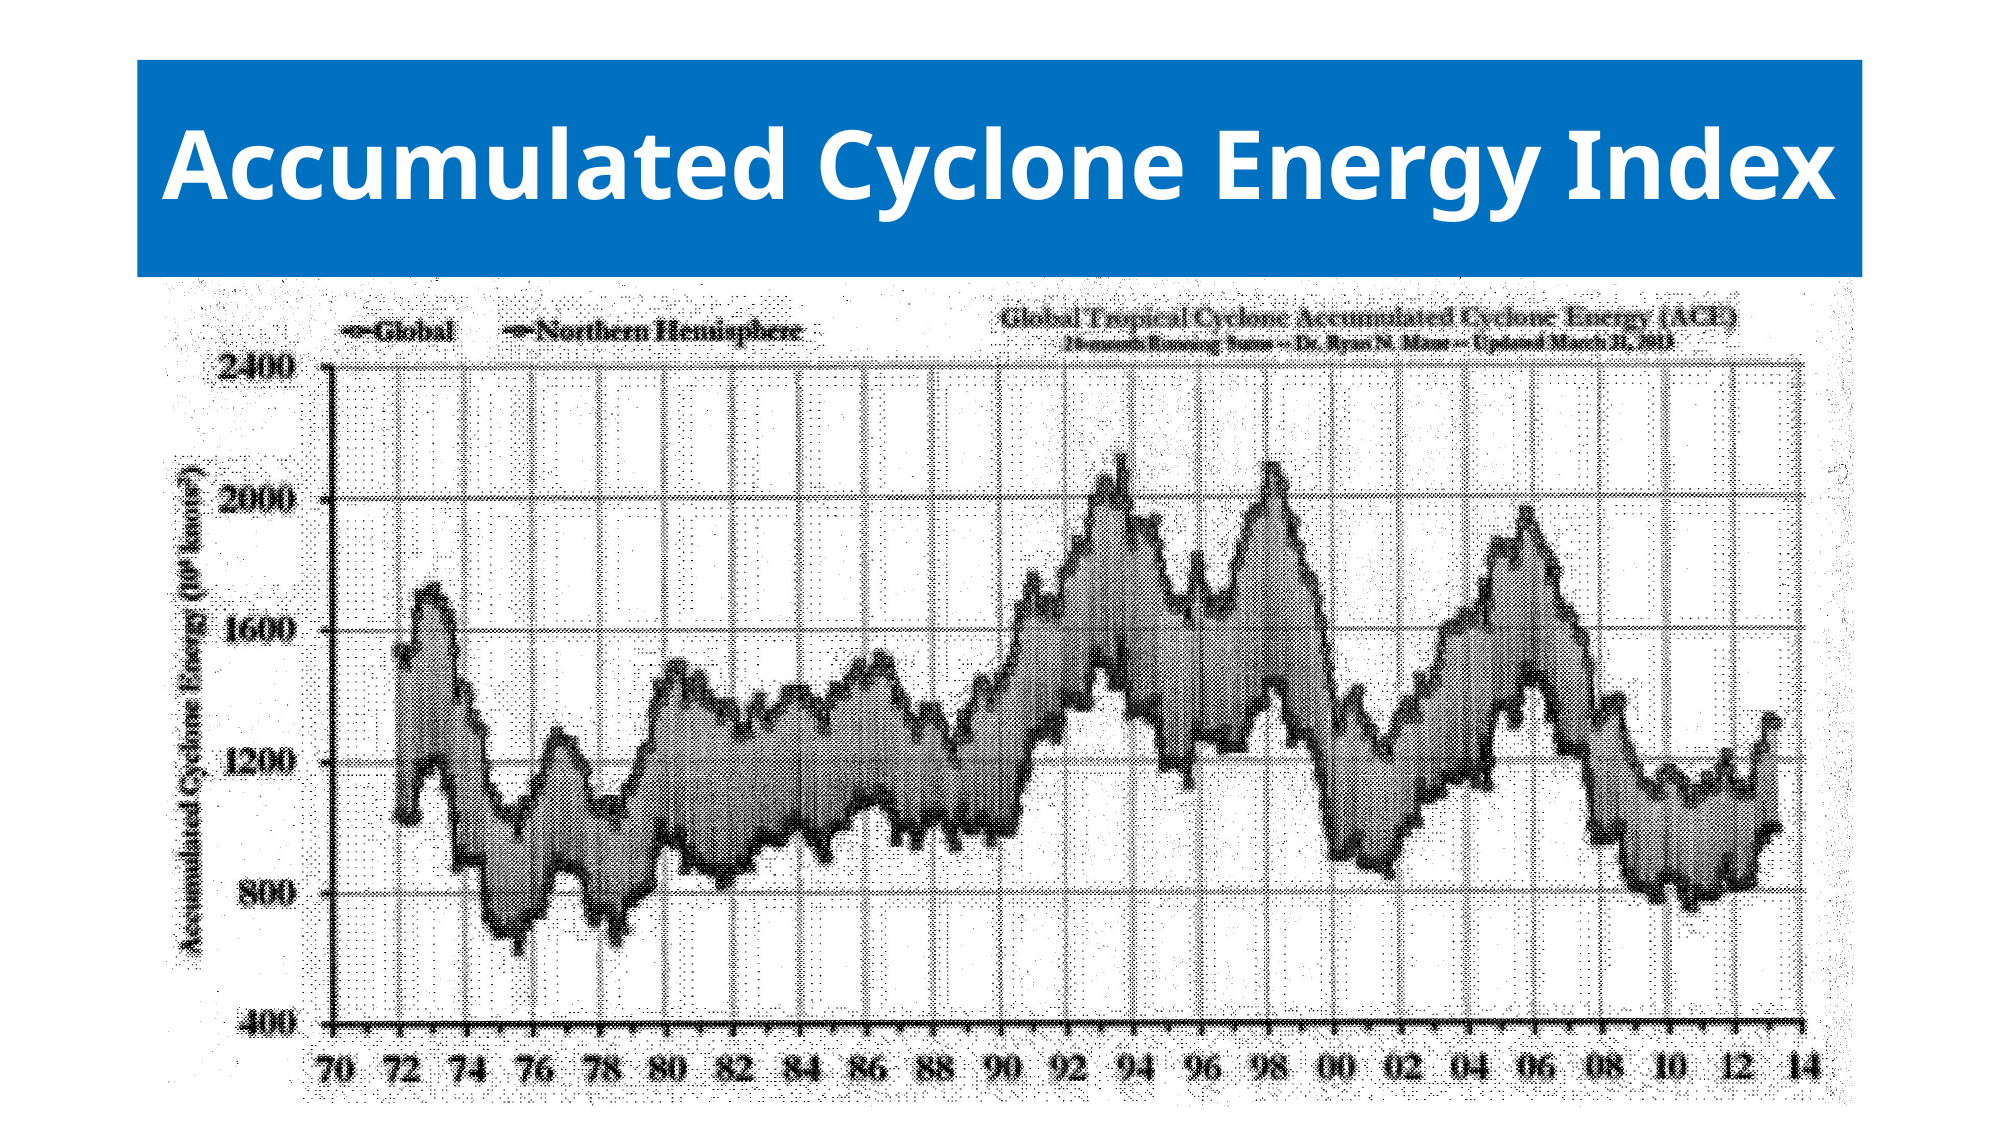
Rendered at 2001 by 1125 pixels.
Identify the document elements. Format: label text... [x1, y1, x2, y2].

picture [163, 277, 1854, 1107]
text_box Accumulated Cyclone Energy Index [137, 59, 1863, 278]
